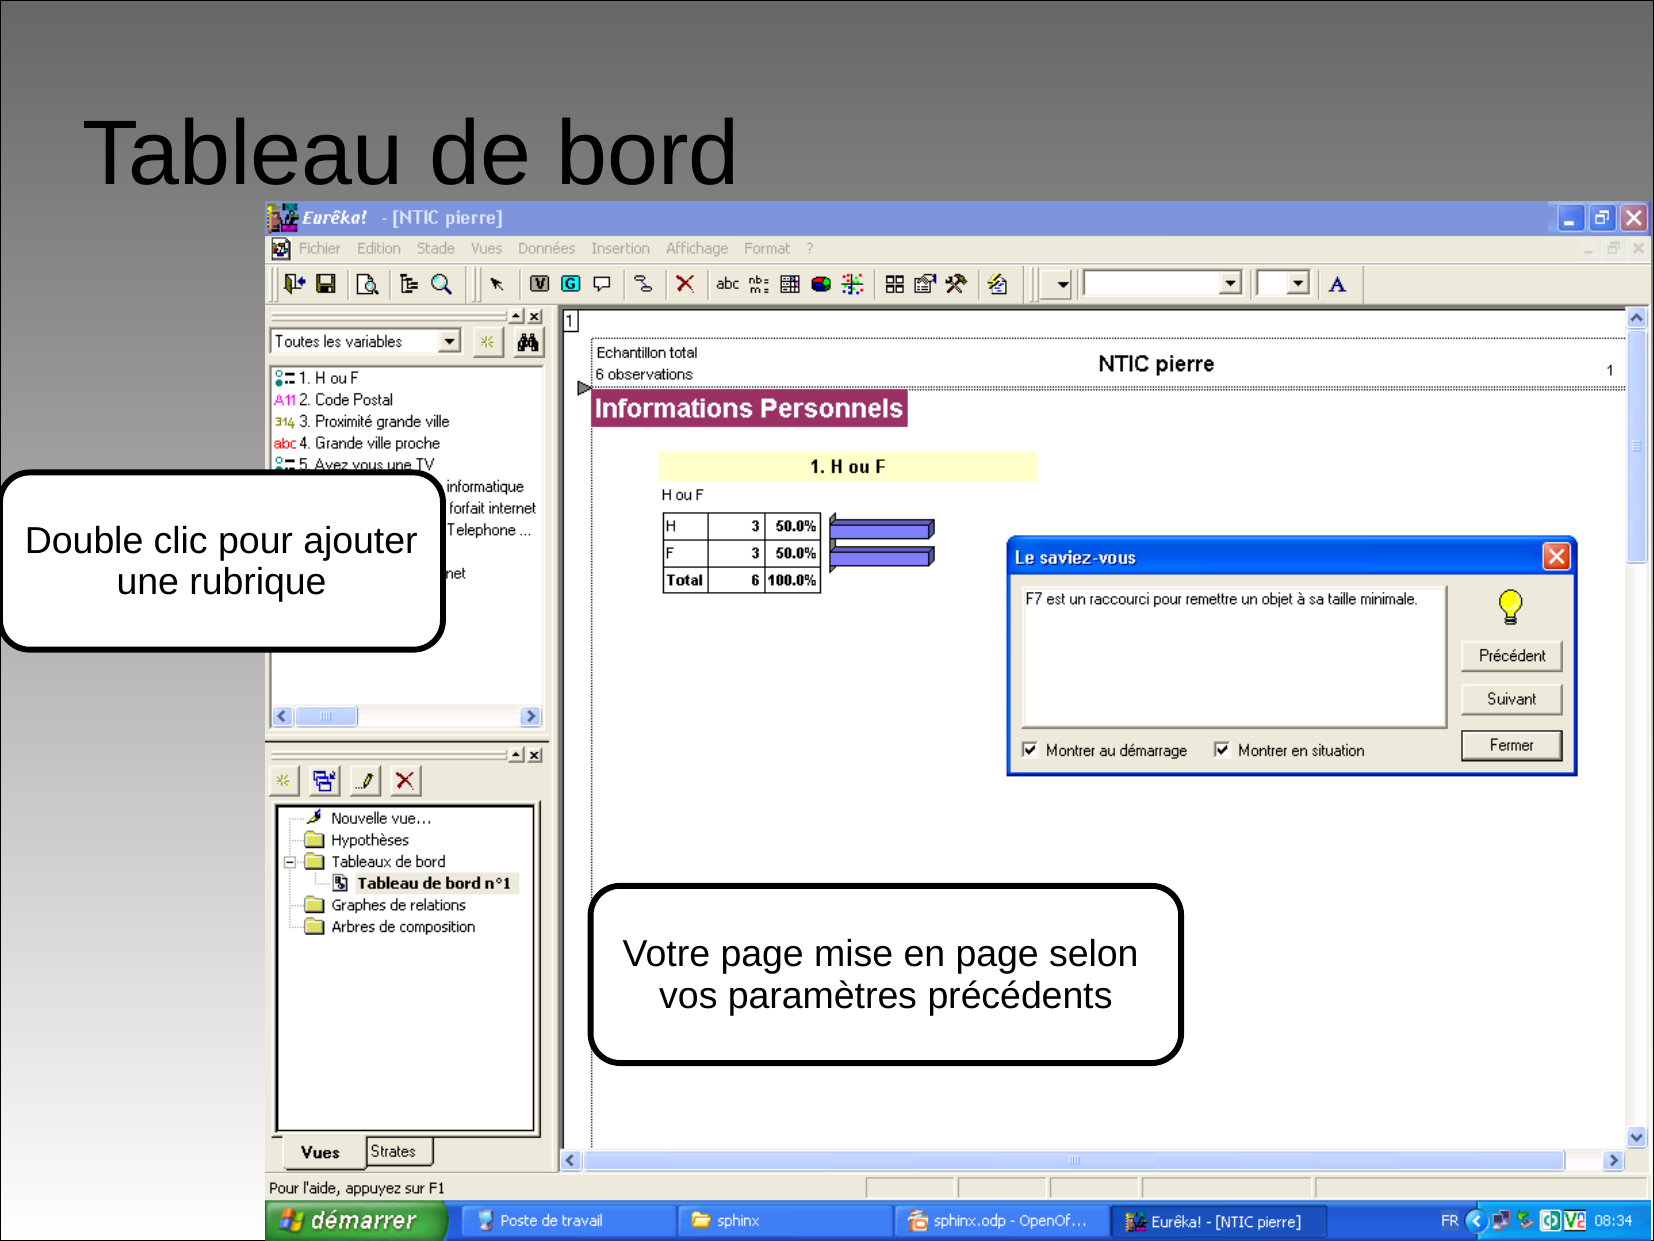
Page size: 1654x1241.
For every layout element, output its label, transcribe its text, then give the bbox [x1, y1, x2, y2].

text_box Votre page mise en page selon vos paramètres précédents [590, 885, 1182, 1064]
text_box Double clic pour ajouter une rubrique [0, 472, 443, 650]
title Tableau de bord [82, 49, 1571, 257]
picture [265, 201, 1651, 1241]
